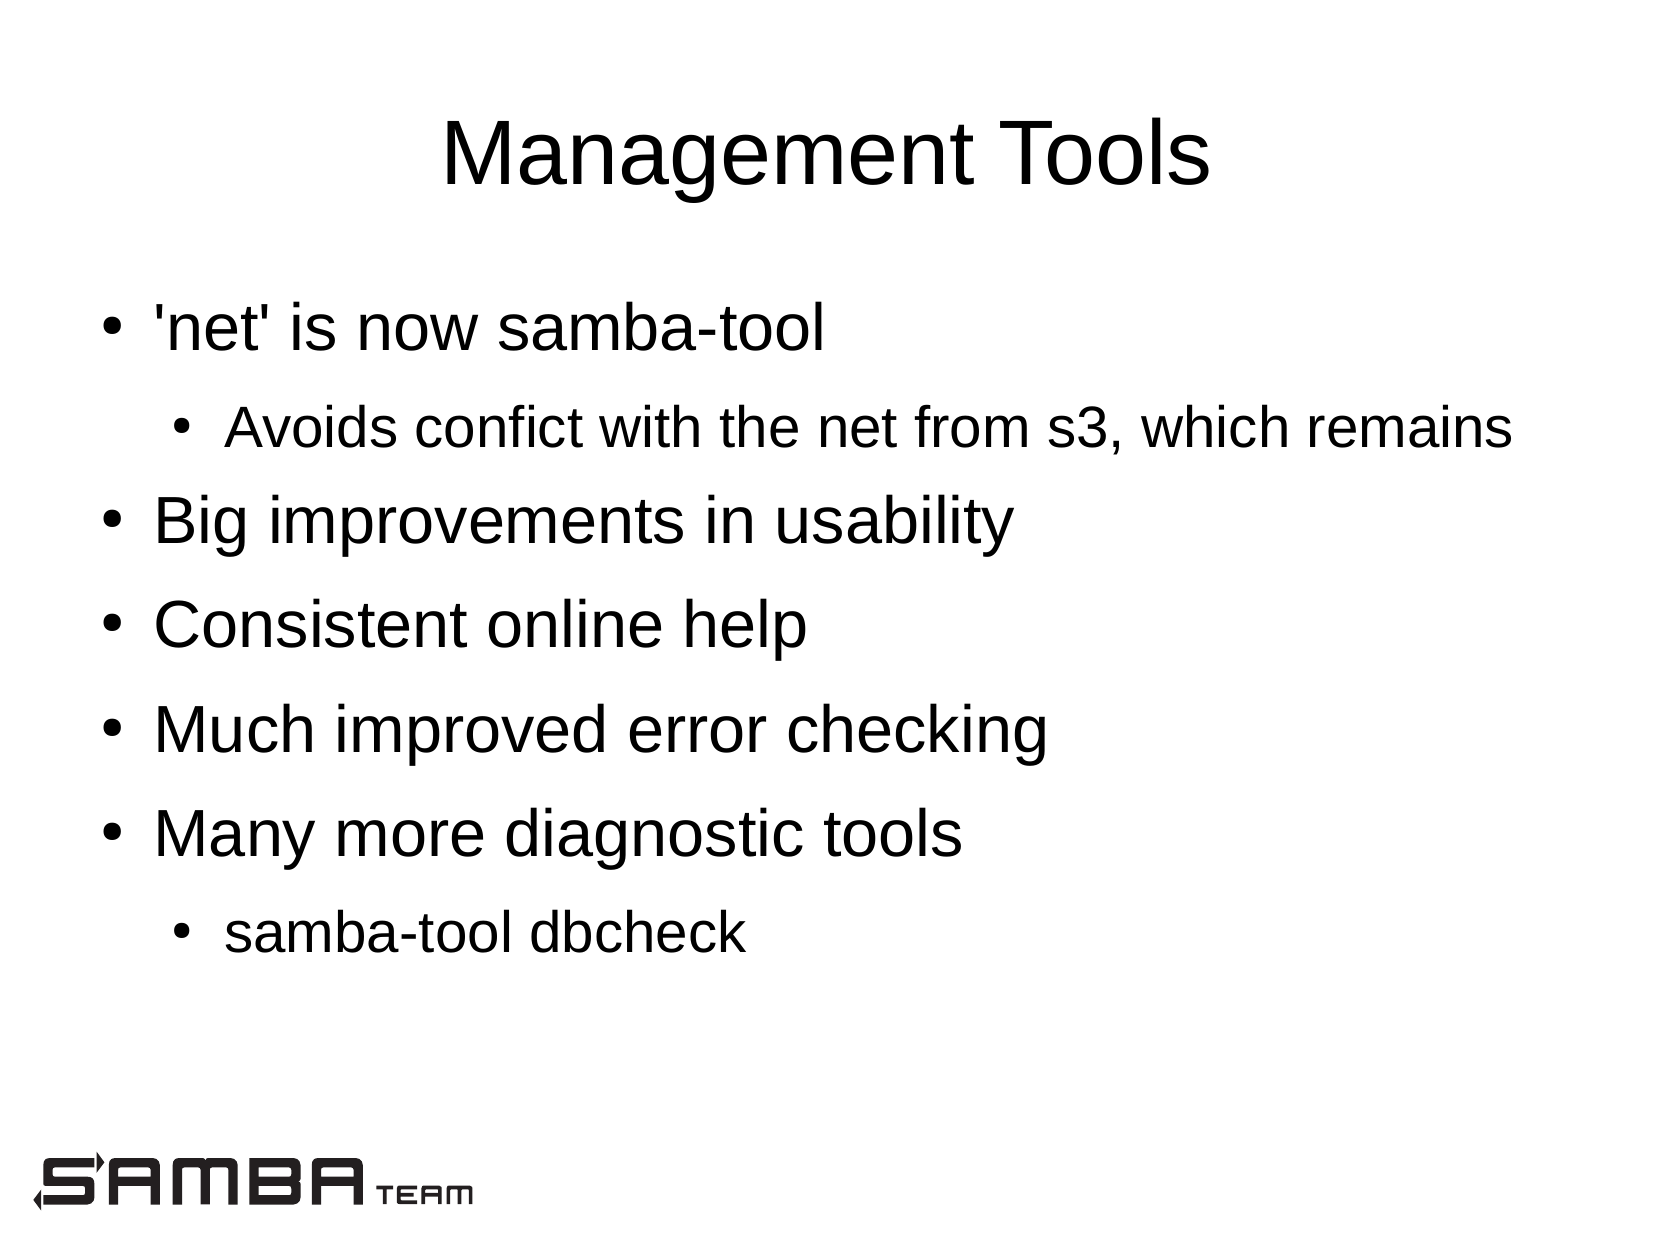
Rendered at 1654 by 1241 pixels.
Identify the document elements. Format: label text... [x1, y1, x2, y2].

title Management Tools [82, 49, 1571, 257]
list 'net' is now samba-tool Avoids confict with the net from s3, which remains Big improvements in usability Consistent online help Much improved error checking Many more diagnostic tools samba-tool dbcheck [82, 290, 1571, 1109]
